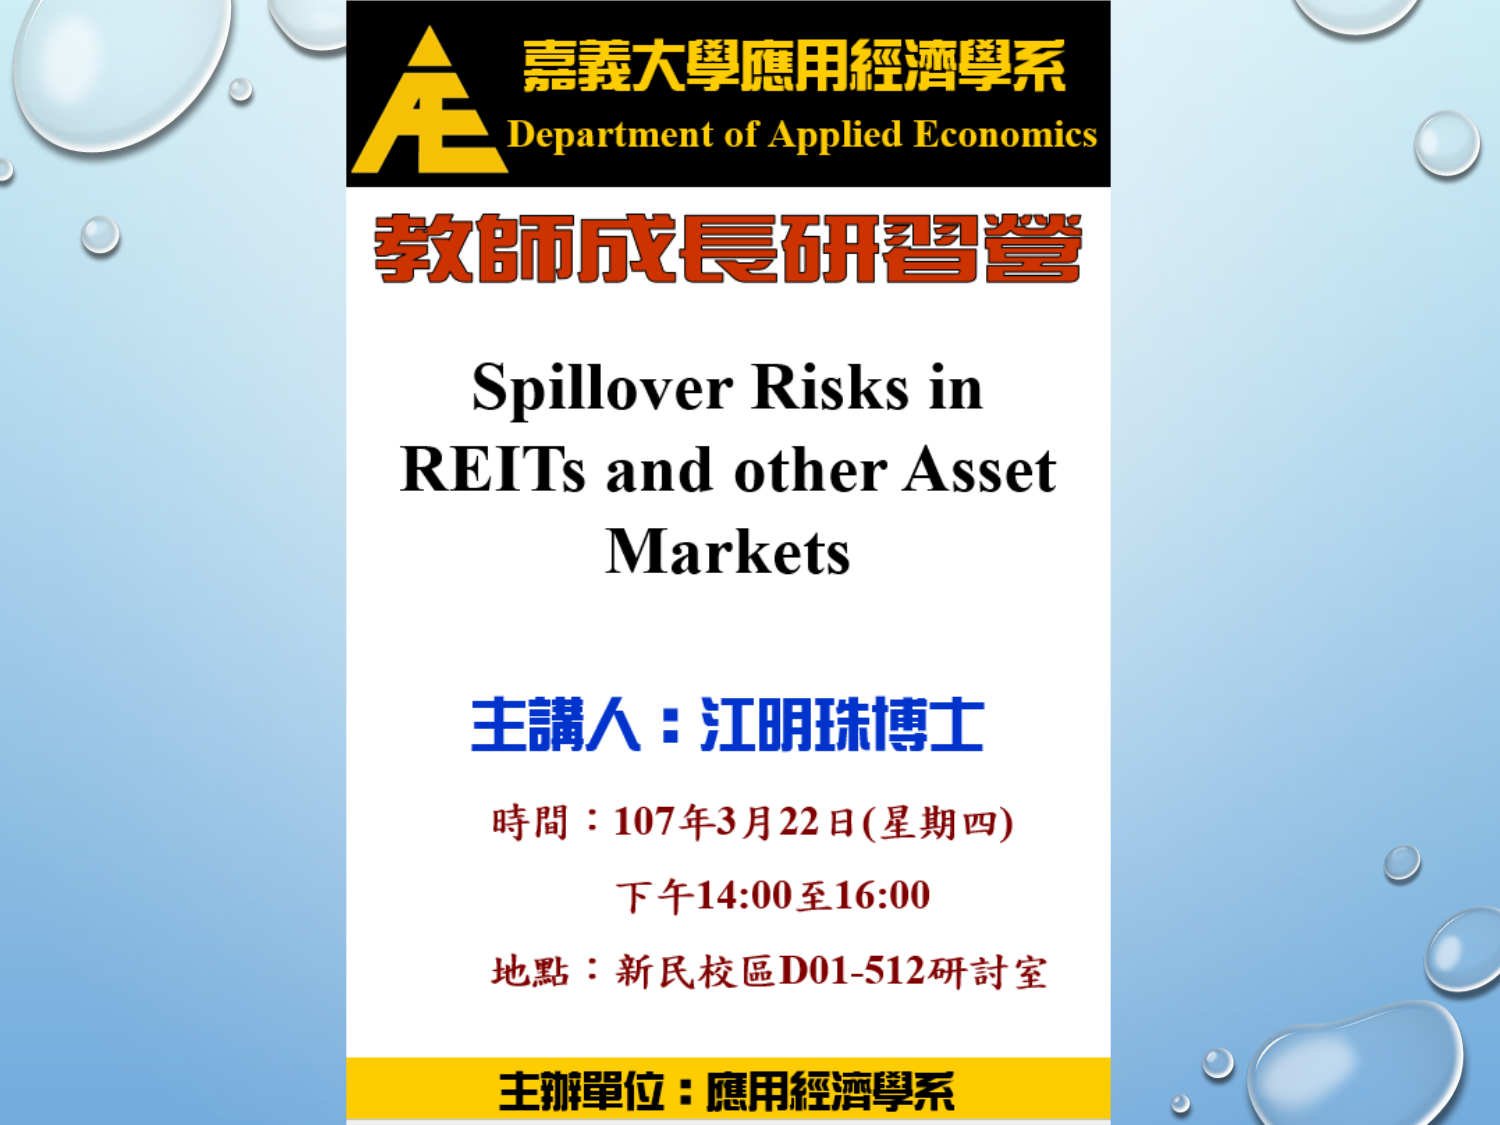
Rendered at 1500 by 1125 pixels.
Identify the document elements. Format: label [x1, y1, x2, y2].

picture [346, 0, 1111, 1125]
